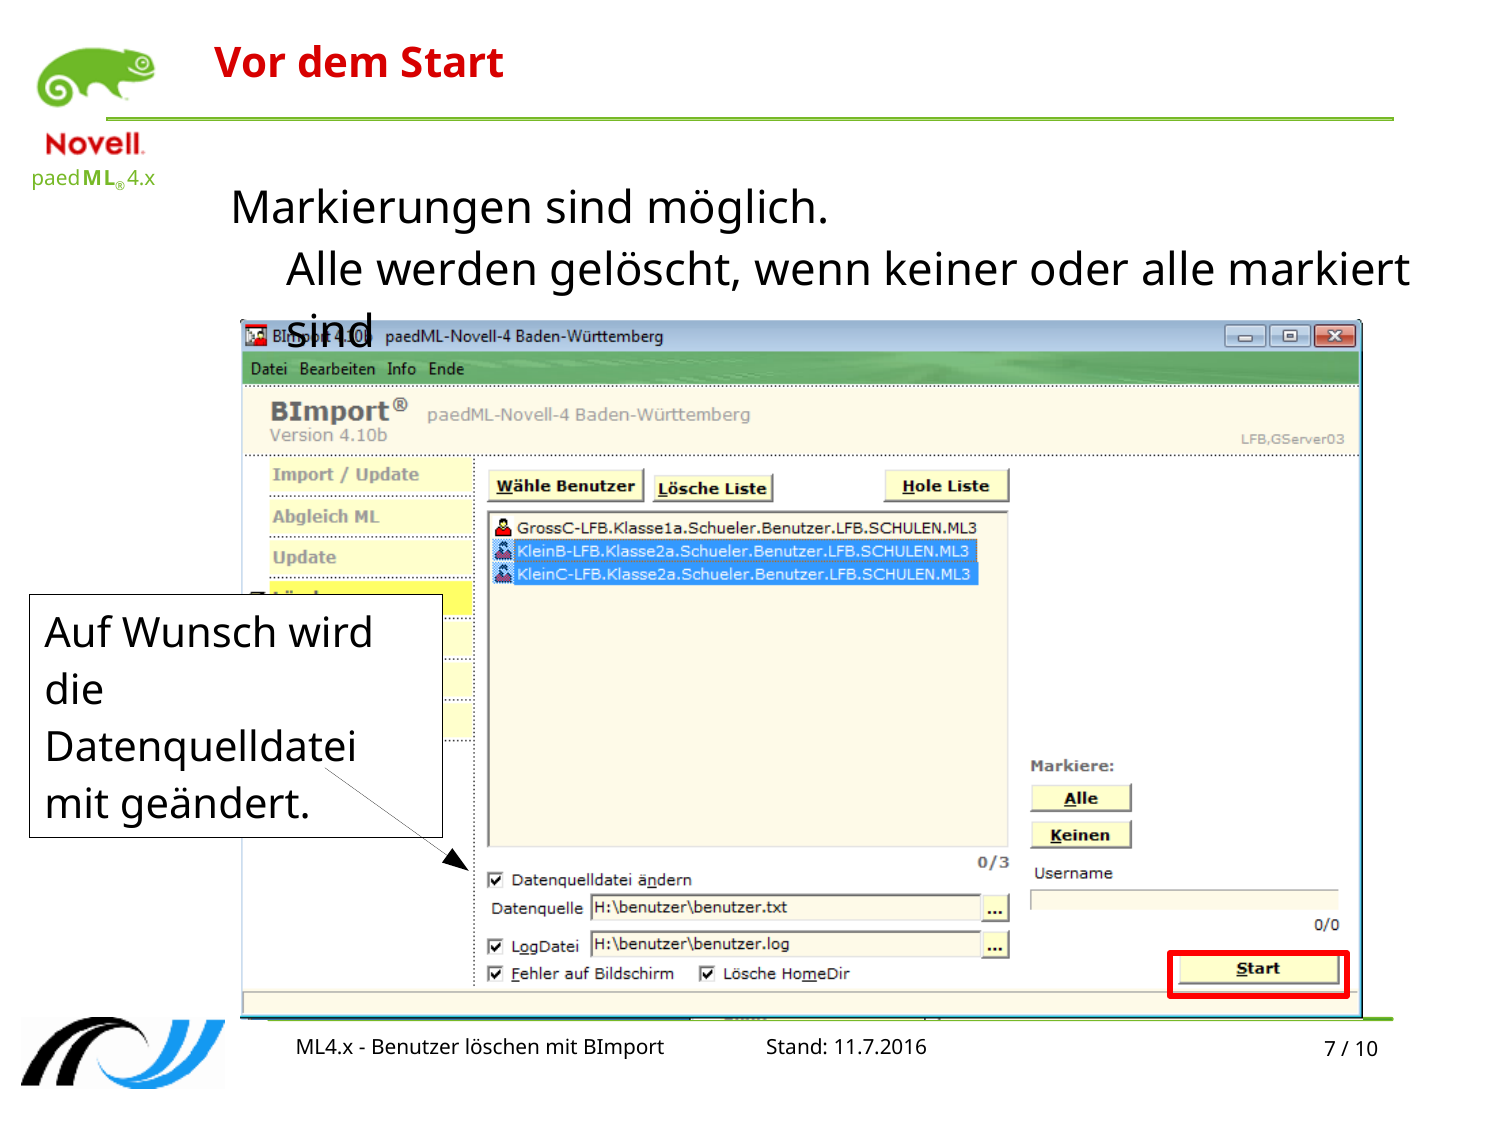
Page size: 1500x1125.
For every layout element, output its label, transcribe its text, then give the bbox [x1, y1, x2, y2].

title Vor dem Start [214, 16, 1393, 108]
list Markierungen sind möglich. Alle werden gelöscht, wenn keiner oder alle markiert sind [230, 174, 1477, 355]
text_box Auf Wunsch wird die Datenquelldatei mit geändert. [29, 594, 443, 761]
picture [24, 32, 167, 175]
text_box [1169, 953, 1347, 996]
picture [240, 355, 1363, 1020]
picture [21, 1017, 225, 1089]
